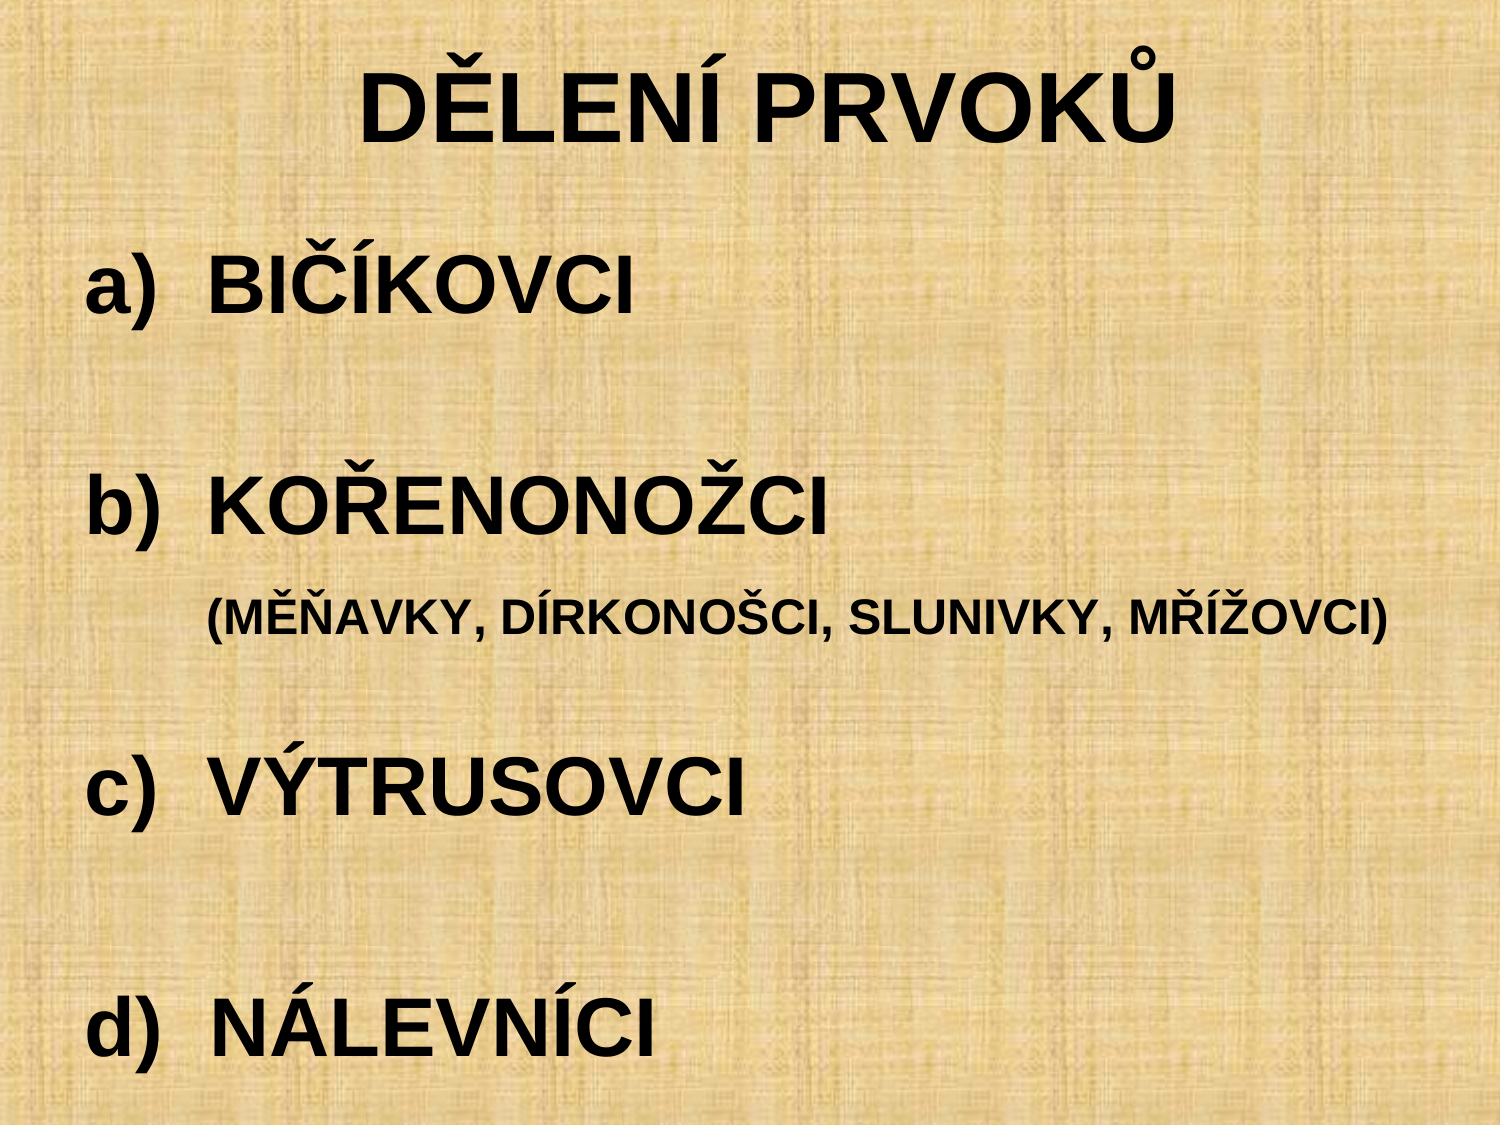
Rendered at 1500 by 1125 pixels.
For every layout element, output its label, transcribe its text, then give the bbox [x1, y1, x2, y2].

text_box BIČÍKOVCI KOŘENONOŽCI (MĚŇAVKY, DÍRKONOŠCI, SLUNIVKY, MŘÍŽOVCI) VÝTRUSOVCI d) NÁLEVNÍCI [70, 222, 1421, 1090]
text_box DĚLENÍ PRVOKŮ [343, 35, 1196, 171]
picture [0, 0, 1500, 1125]
